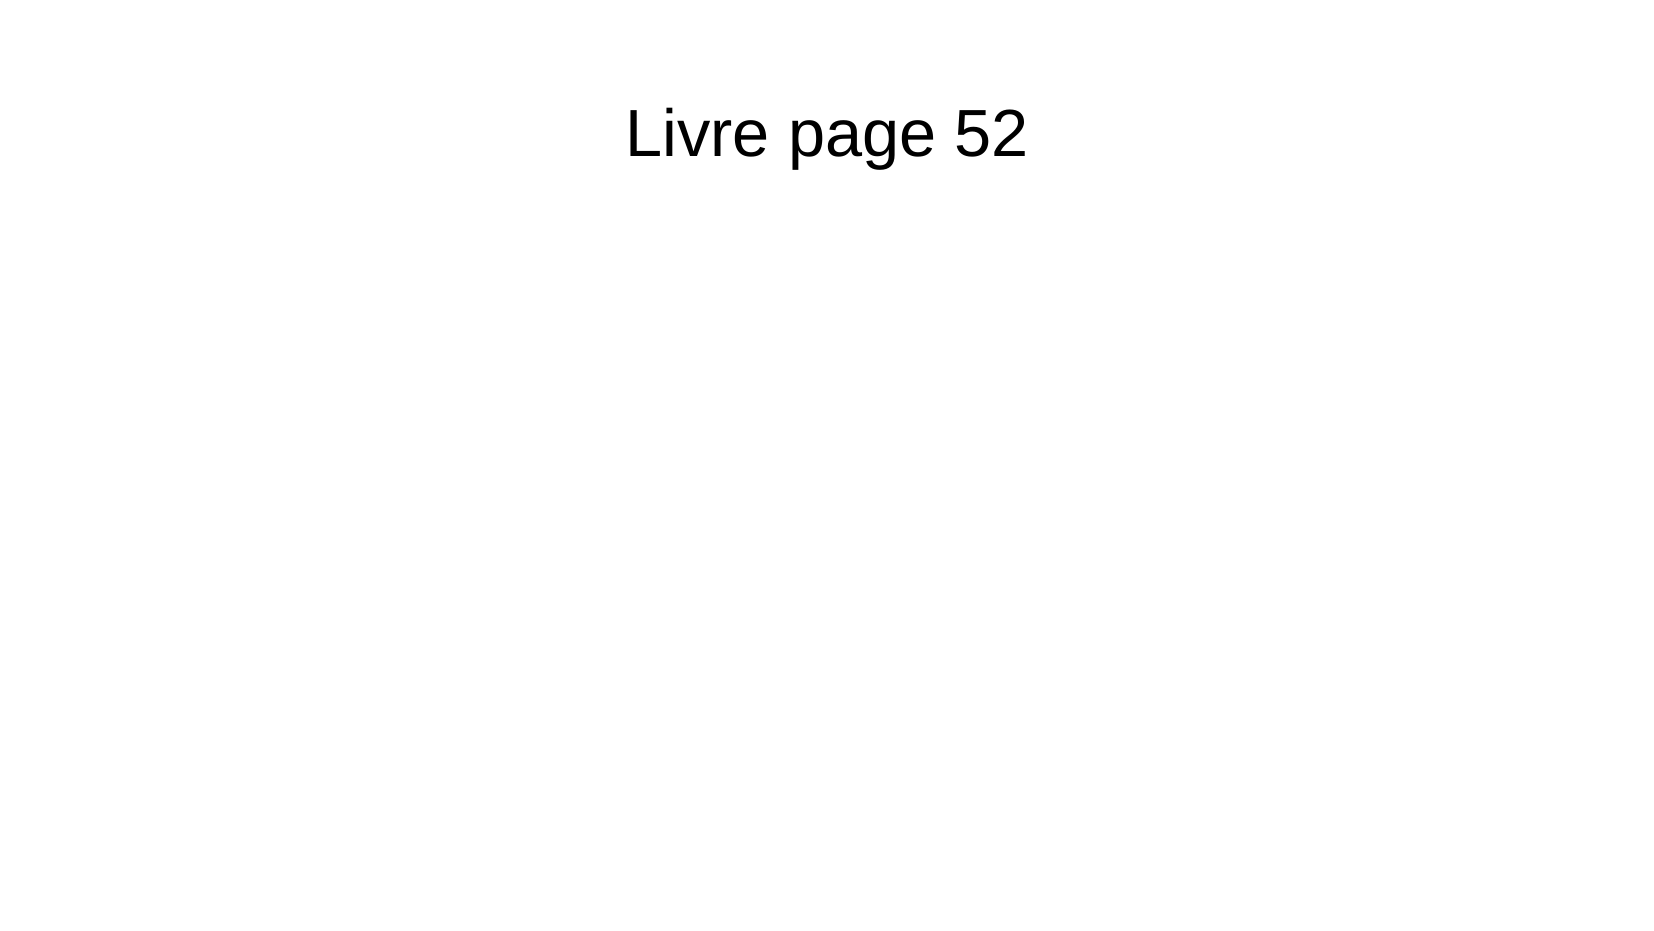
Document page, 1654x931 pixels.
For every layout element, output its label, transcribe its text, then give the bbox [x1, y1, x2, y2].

subtitle Livre page 52 [83, 29, 1572, 237]
